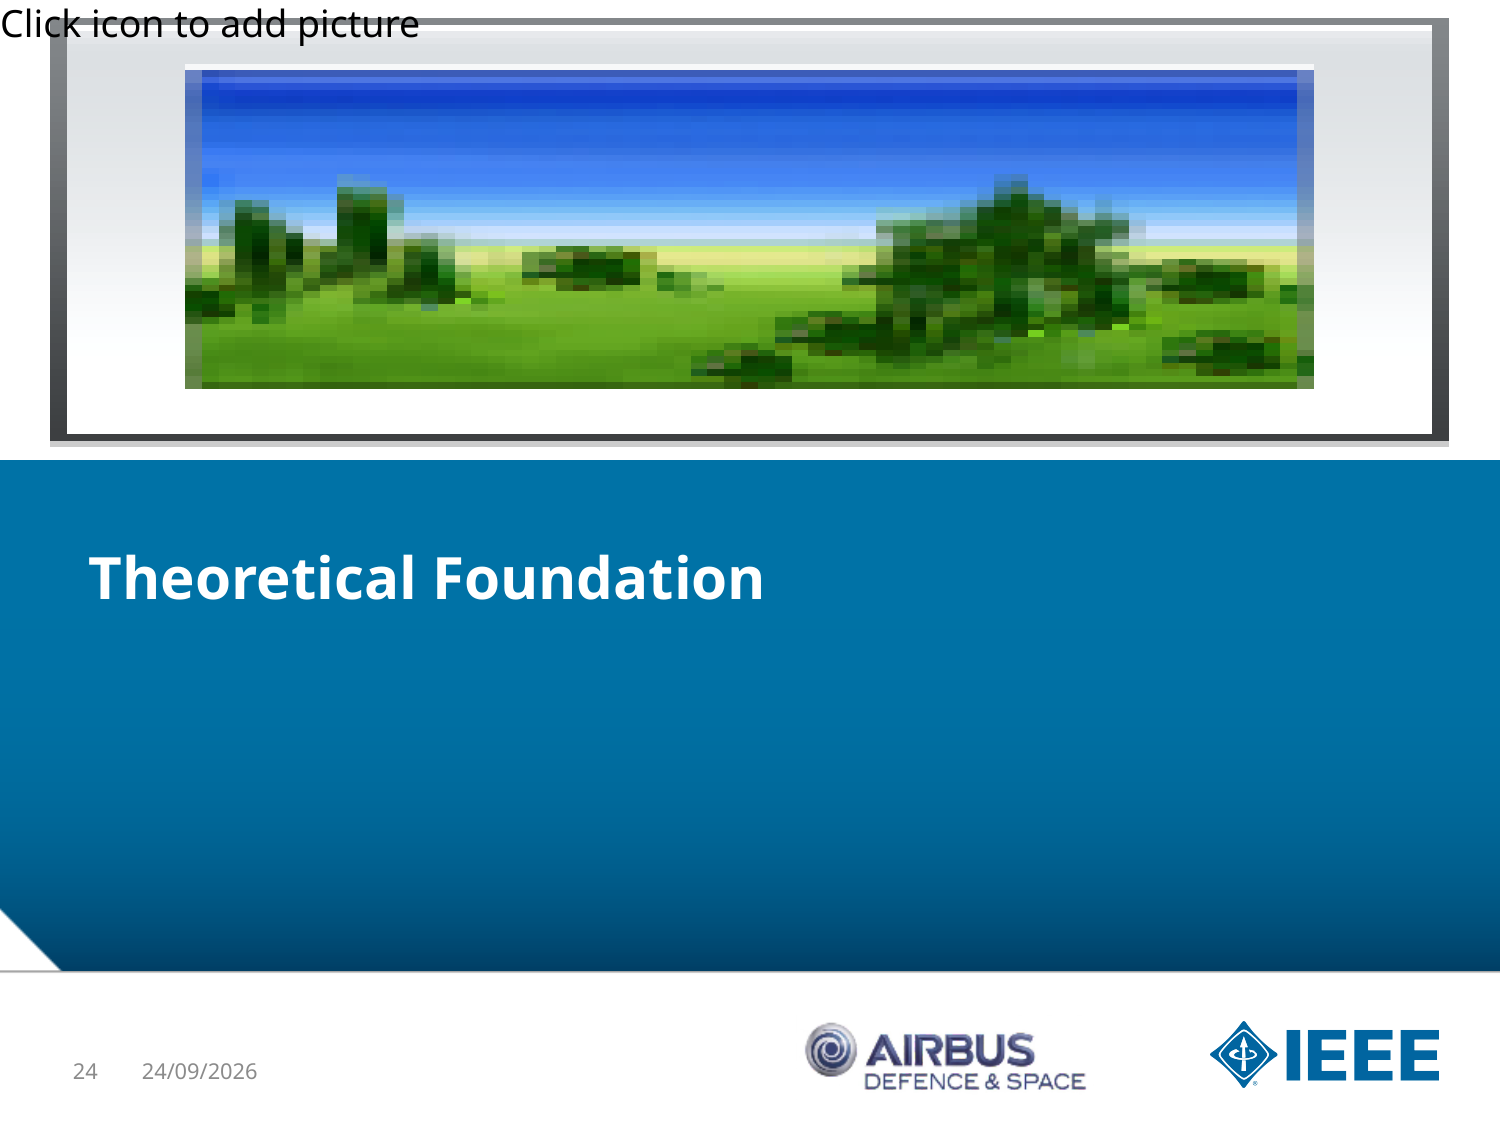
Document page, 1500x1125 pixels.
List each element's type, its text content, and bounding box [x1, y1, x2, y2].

picture [0, 0, 1500, 459]
title Theoretical Foundation [73, 518, 1372, 644]
slide_number <number> [72, 1042, 132, 1103]
slide_number 24/03/2021 [141, 1042, 412, 1103]
picture [0, 971, 1500, 1125]
